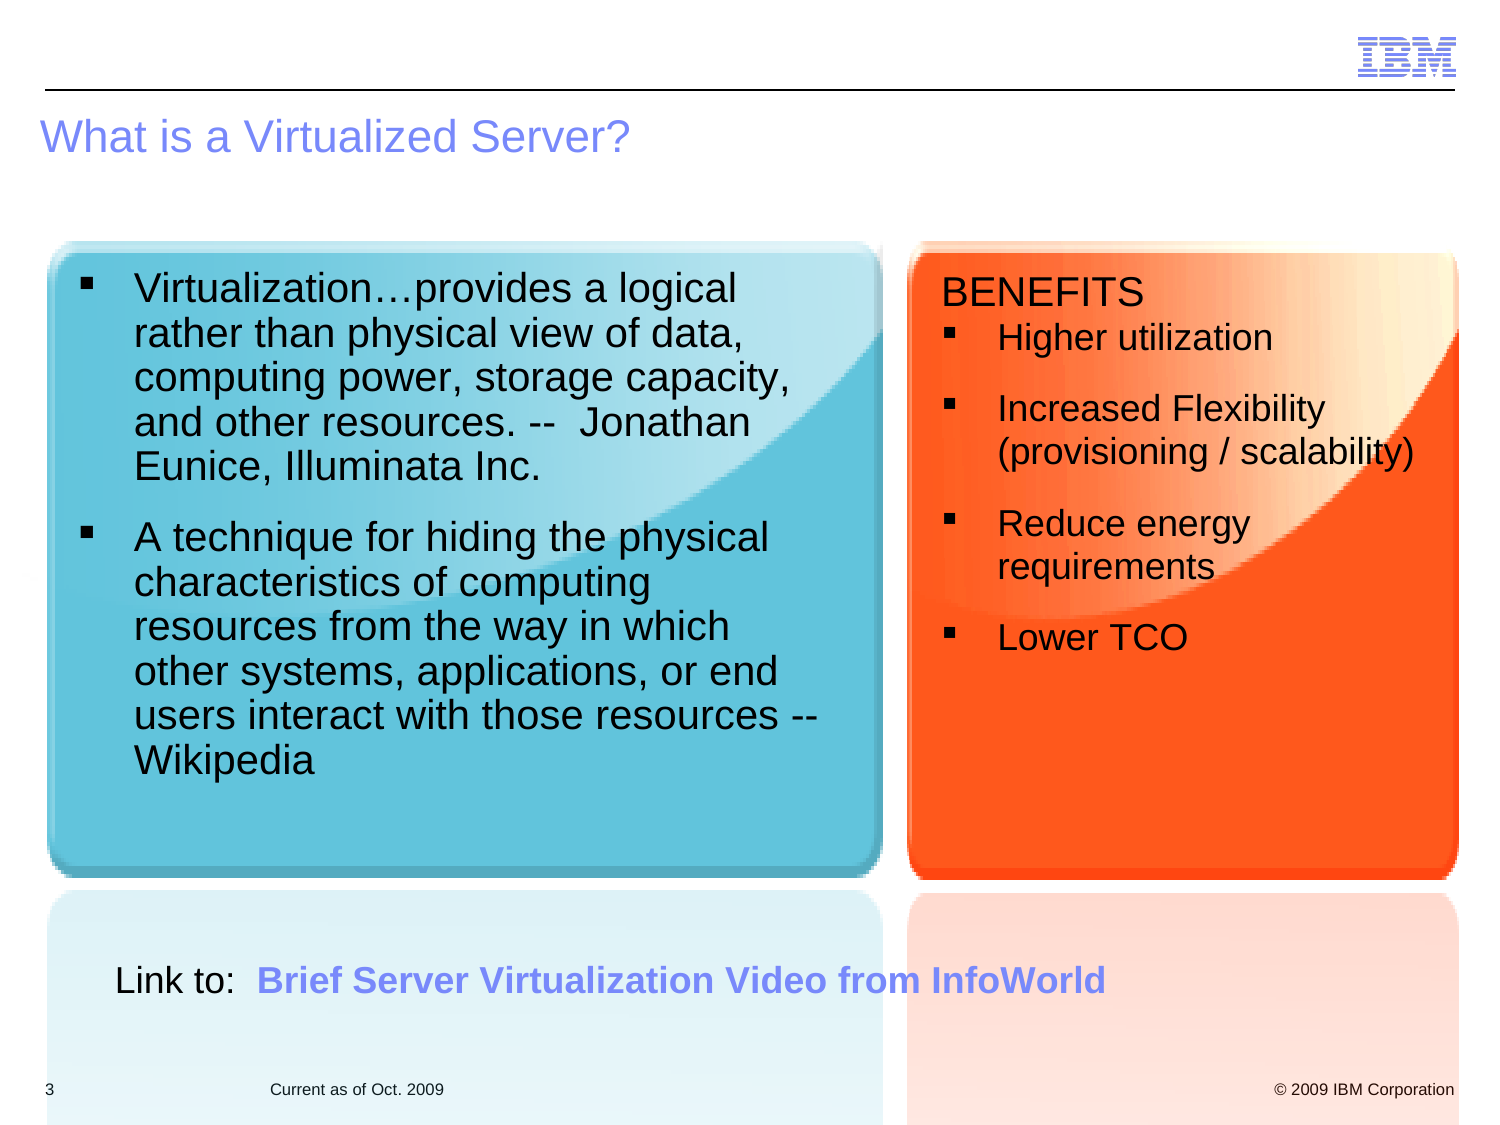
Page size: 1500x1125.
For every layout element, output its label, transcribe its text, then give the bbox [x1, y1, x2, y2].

text_box BENEFITS Higher utilization Increased Flexibility (provisioning / scalability) Reduce energy requirements Lower TCO [926, 259, 1440, 852]
picture [0, 241, 1459, 1125]
list Virtualization…provides a logical rather than physical view of data, computing power, storage capacity, and other resources. -- Jonathan Eunice, Illuminata Inc. A technique for hiding the physical characteristics of computing resources from the way in which other systems, applications, or end users interact with those resources -- Wikipedia [62, 259, 838, 856]
text_box Link to: Brief Server Virtualization Video from InfoWorld [99, 954, 1363, 1013]
picture [1358, 37, 1456, 77]
title What is a Virtualized Server? [24, 106, 1415, 185]
